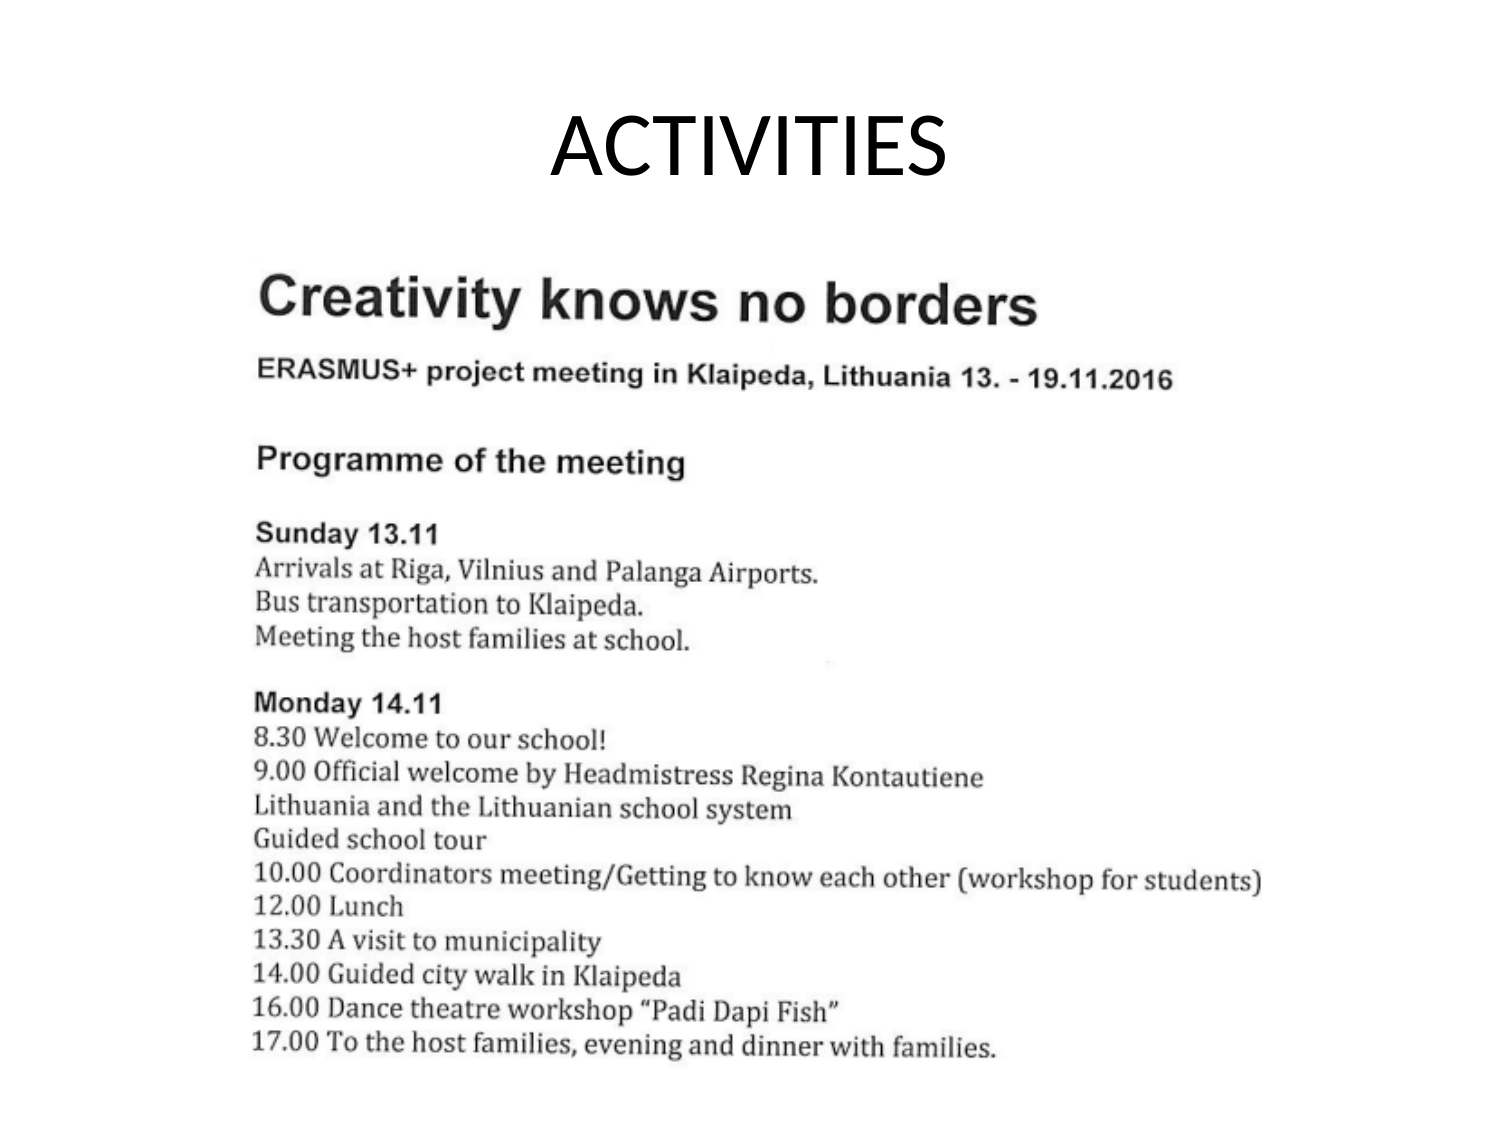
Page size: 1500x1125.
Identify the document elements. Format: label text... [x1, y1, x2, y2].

picture [248, 258, 1288, 1087]
title ACTIVITIES [75, 45, 1426, 233]
